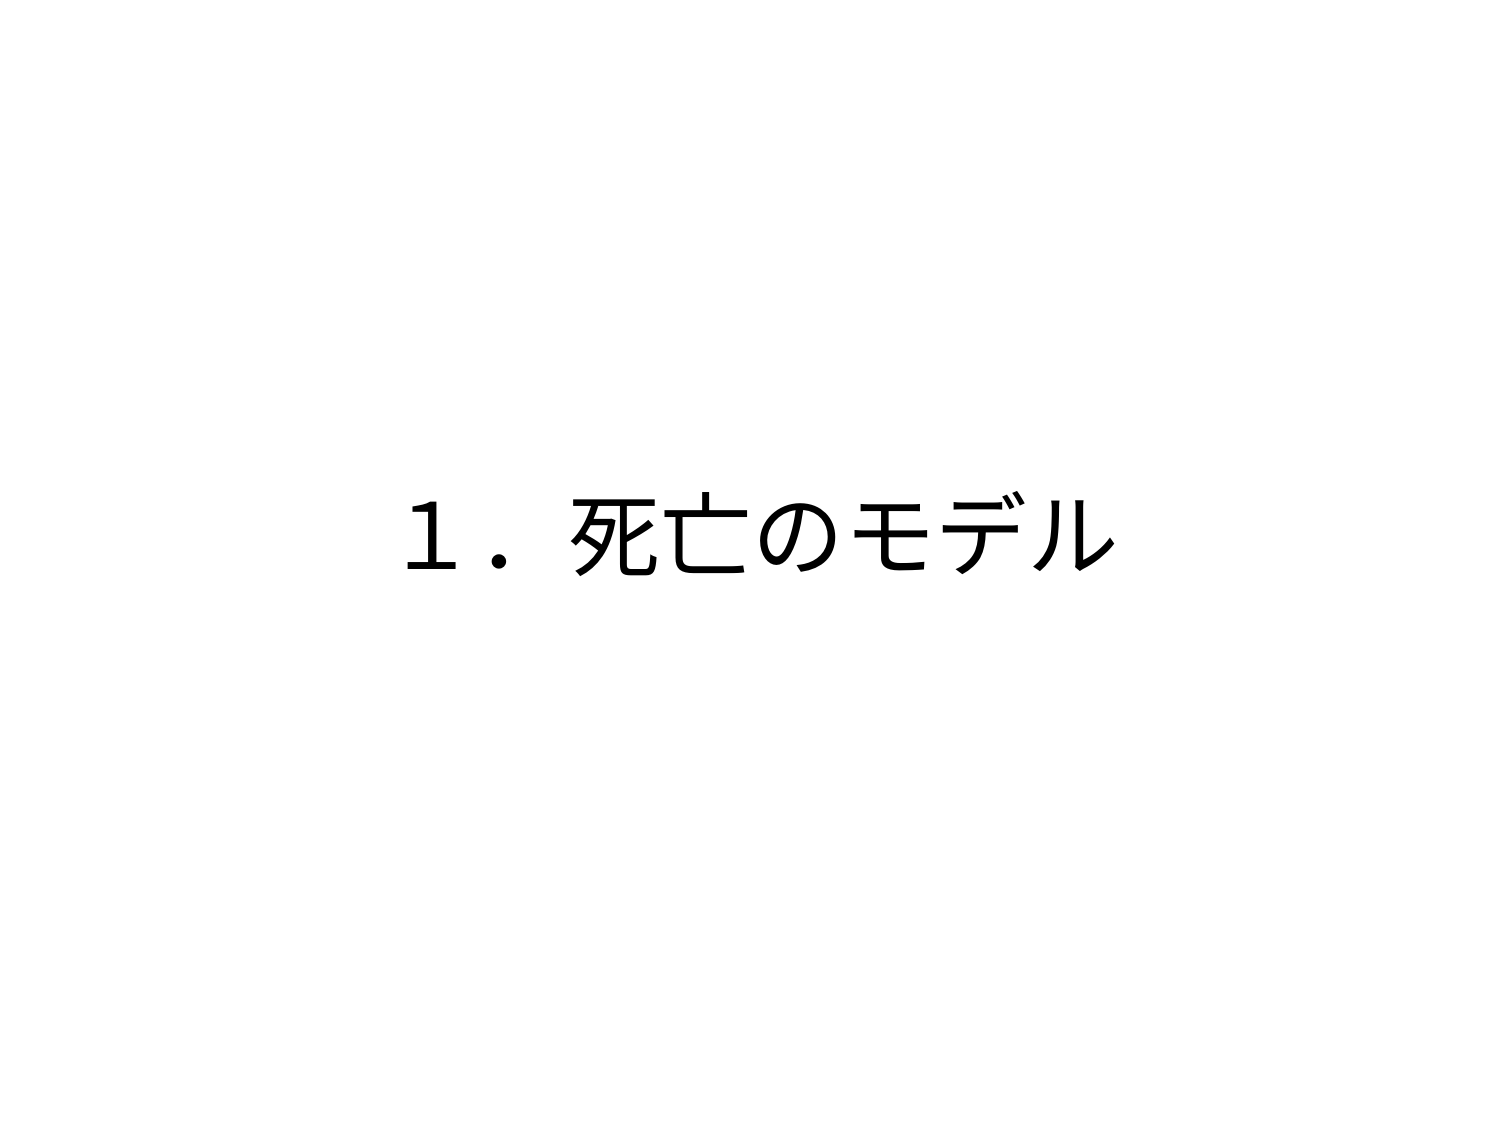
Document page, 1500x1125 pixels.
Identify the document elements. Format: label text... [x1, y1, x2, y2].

title １．死亡のモデル [115, 412, 1391, 648]
